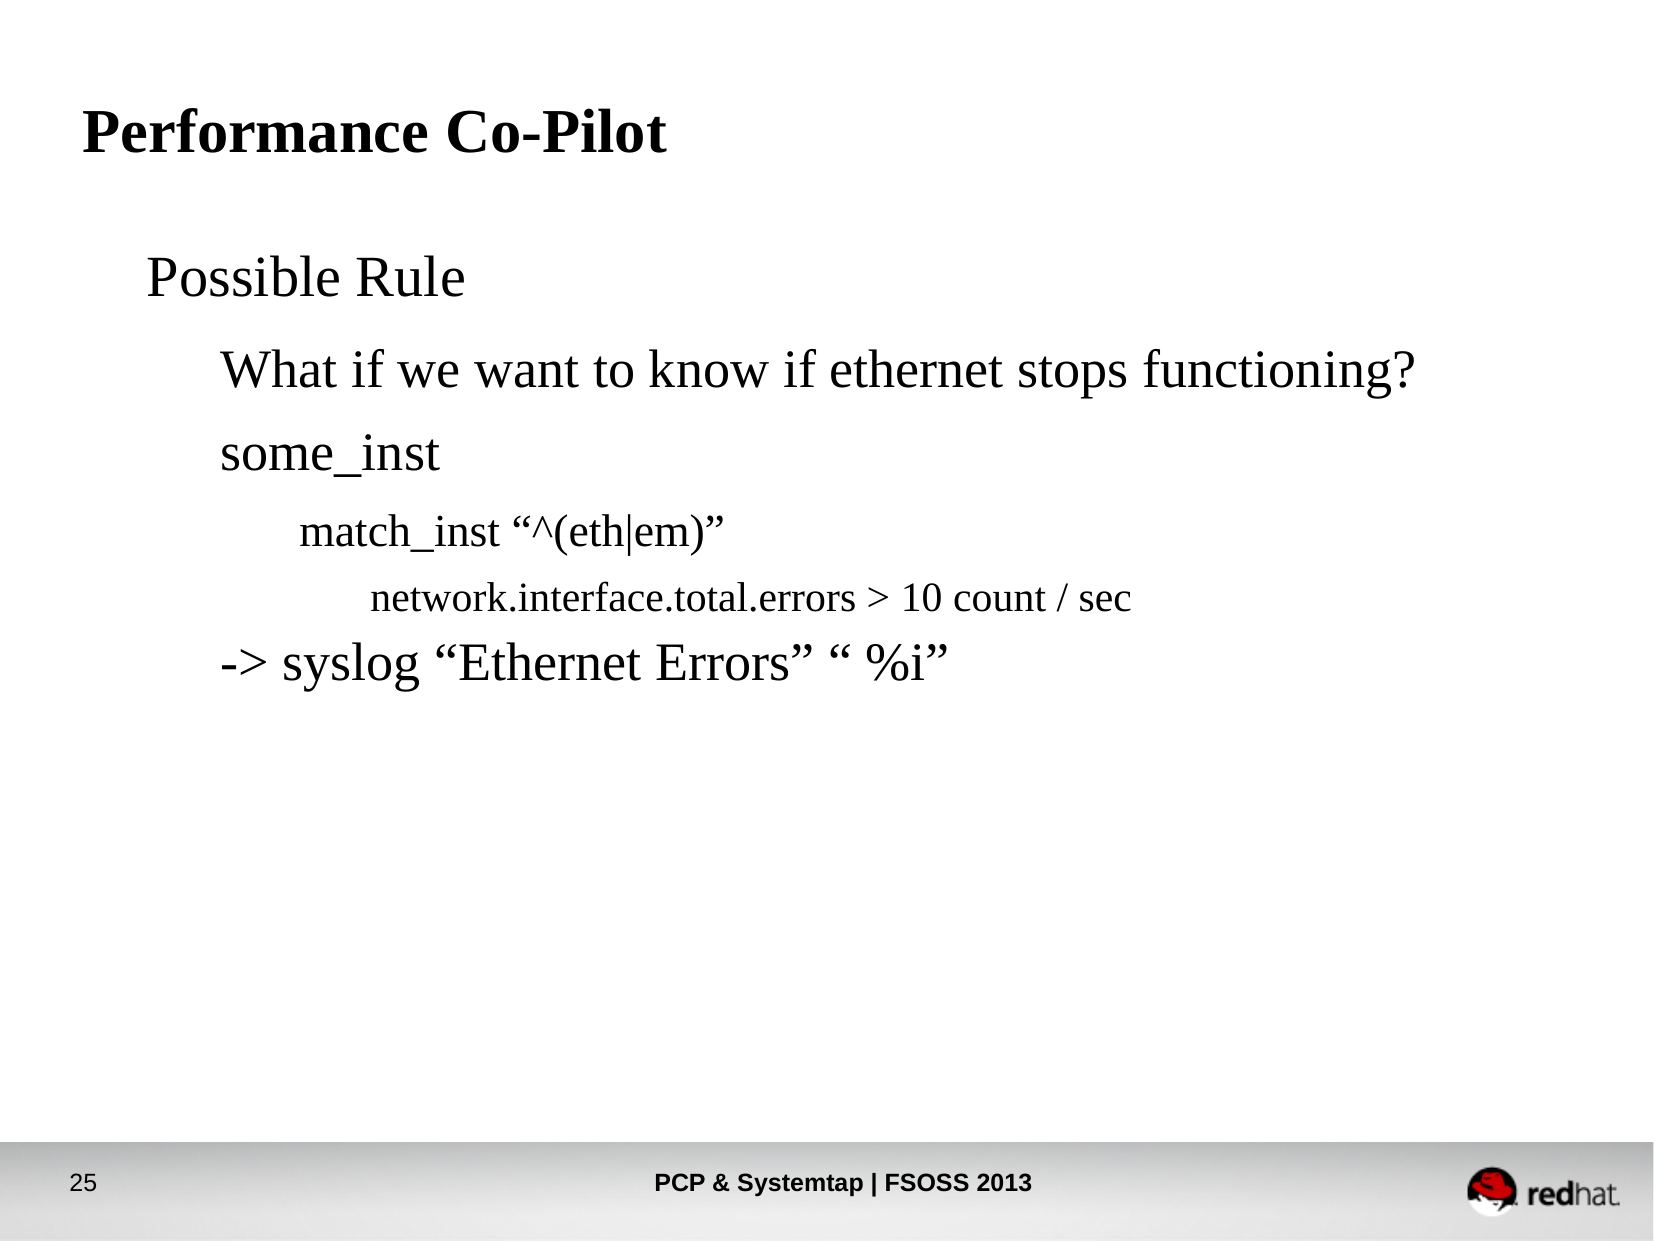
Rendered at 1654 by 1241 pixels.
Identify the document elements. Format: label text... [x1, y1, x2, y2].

title Performance Co-Pilot [82, 37, 1571, 226]
list Possible Rule What if we want to know if ethernet stops functioning? some_inst match_inst “^(eth|em)” network.interface.total.errors > 10 count / sec -> syslog “Ethernet Errors” “ %i” [86, 244, 1576, 1039]
picture [0, 1142, 1654, 1241]
